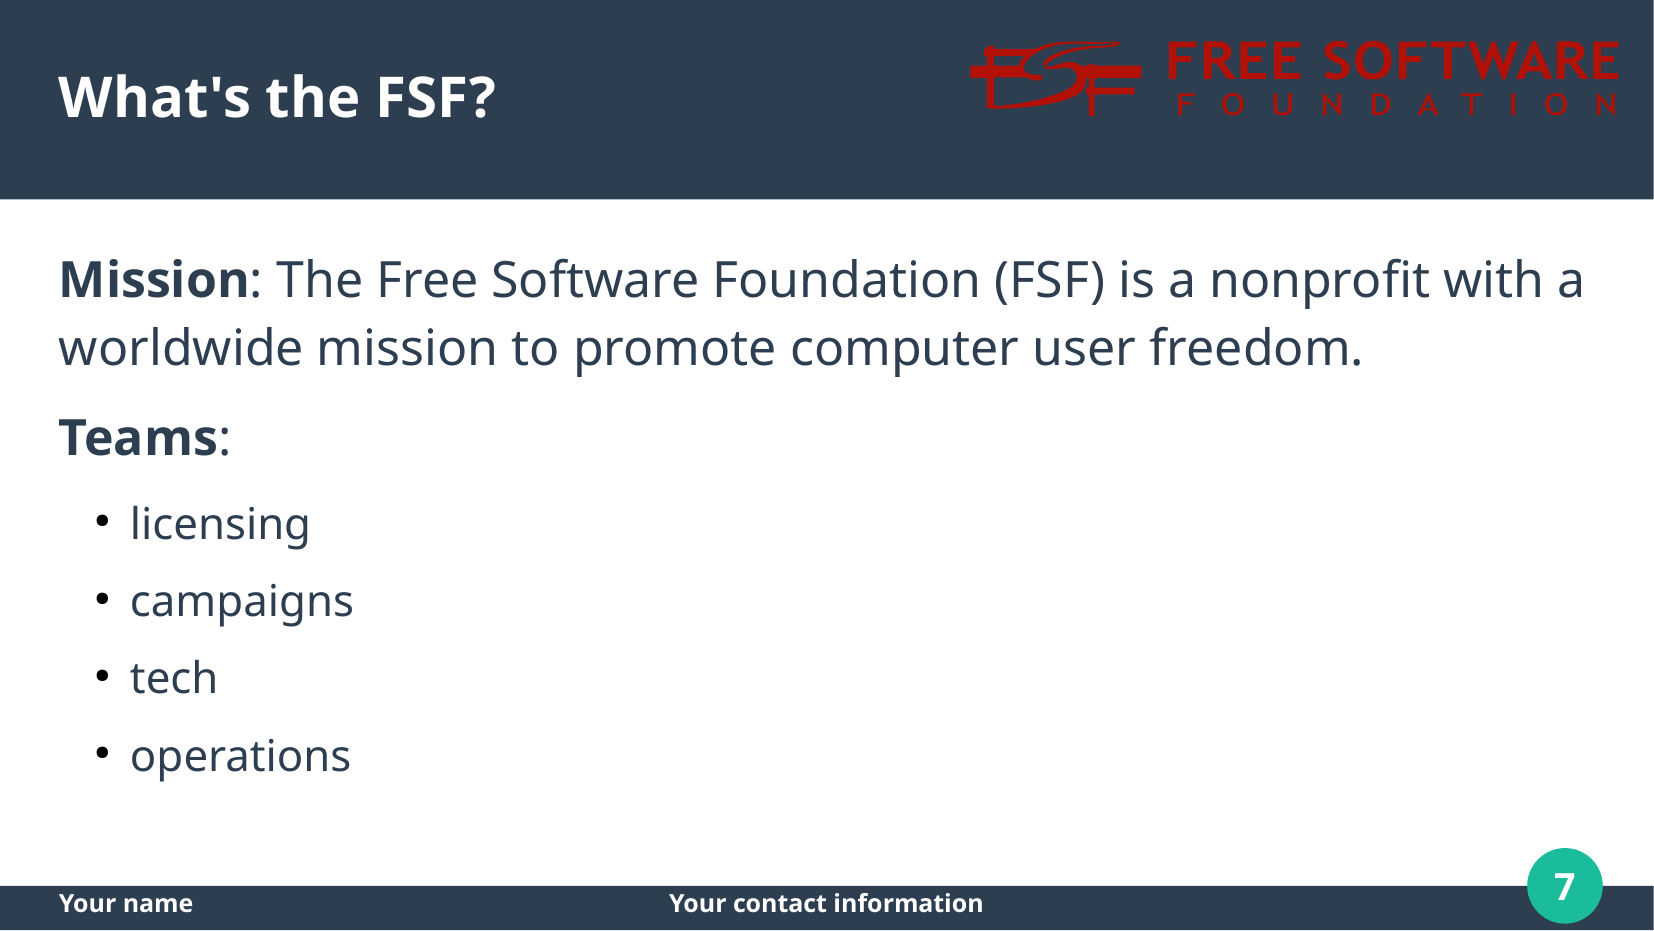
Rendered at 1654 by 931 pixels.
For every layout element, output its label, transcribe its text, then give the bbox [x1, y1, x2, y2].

title What's the FSF? [59, 37, 1595, 156]
list Mission: The Free Software Foundation (FSF) is a nonprofit with a worldwide mission to promote computer user freedom. Teams: licensing campaigns tech operations [59, 243, 1595, 864]
